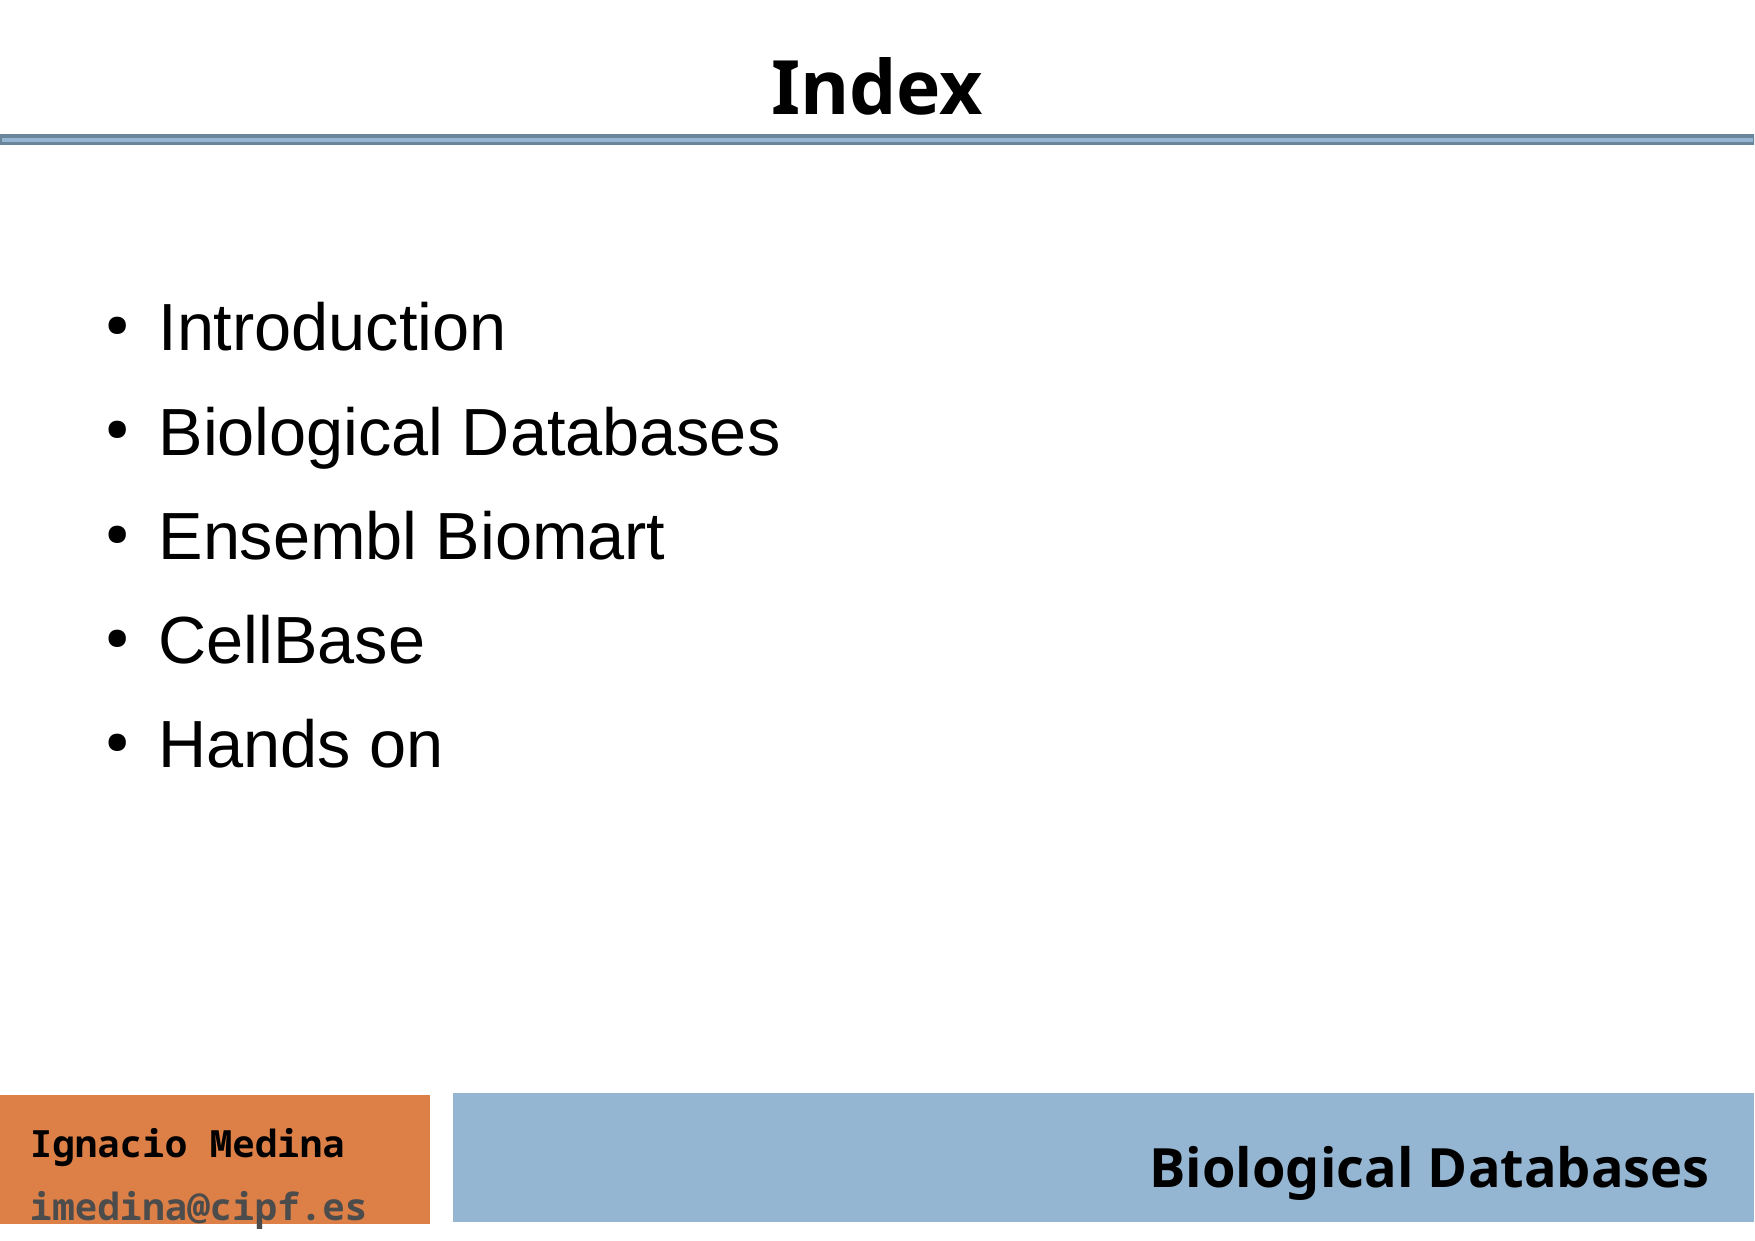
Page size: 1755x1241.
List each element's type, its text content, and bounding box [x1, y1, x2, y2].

text_box [0, 136, 1754, 144]
text_box Ignacio Medina imedina@cipf.es [15, 1110, 406, 1213]
list Introduction Biological Databases Ensembl Biomart CellBase Hands on [87, 290, 1632, 1010]
text_box Index [67, 27, 1688, 129]
text_box Biological Databases [675, 1122, 1726, 1200]
